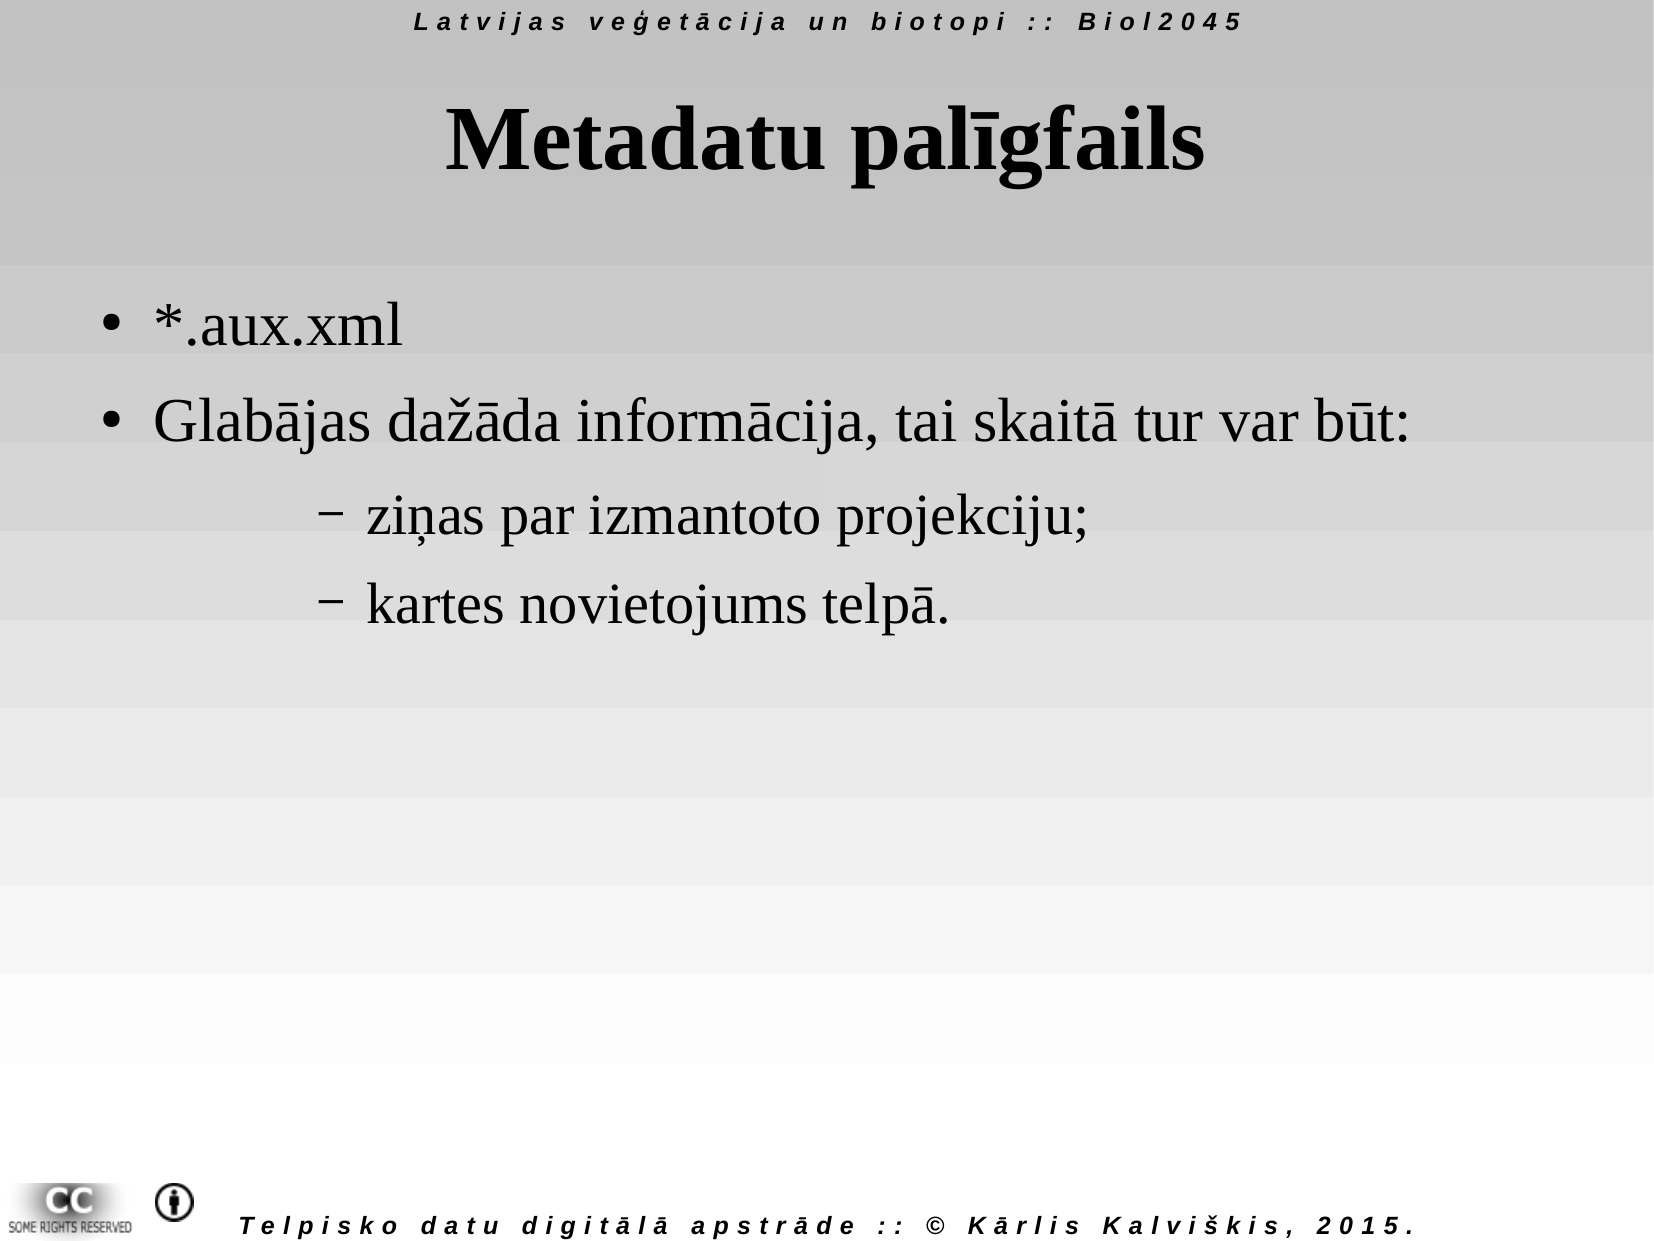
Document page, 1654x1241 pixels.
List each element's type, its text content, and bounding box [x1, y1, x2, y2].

list *.aux.xml Glabājas dažāda informācija, tai skaitā tur var būt: ziņas par izmantoto projekciju; kartes novietojums telpā. [82, 289, 1571, 1113]
picture [0, 0, 1654, 1241]
title Metadatu palīgfails [29, 43, 1625, 234]
